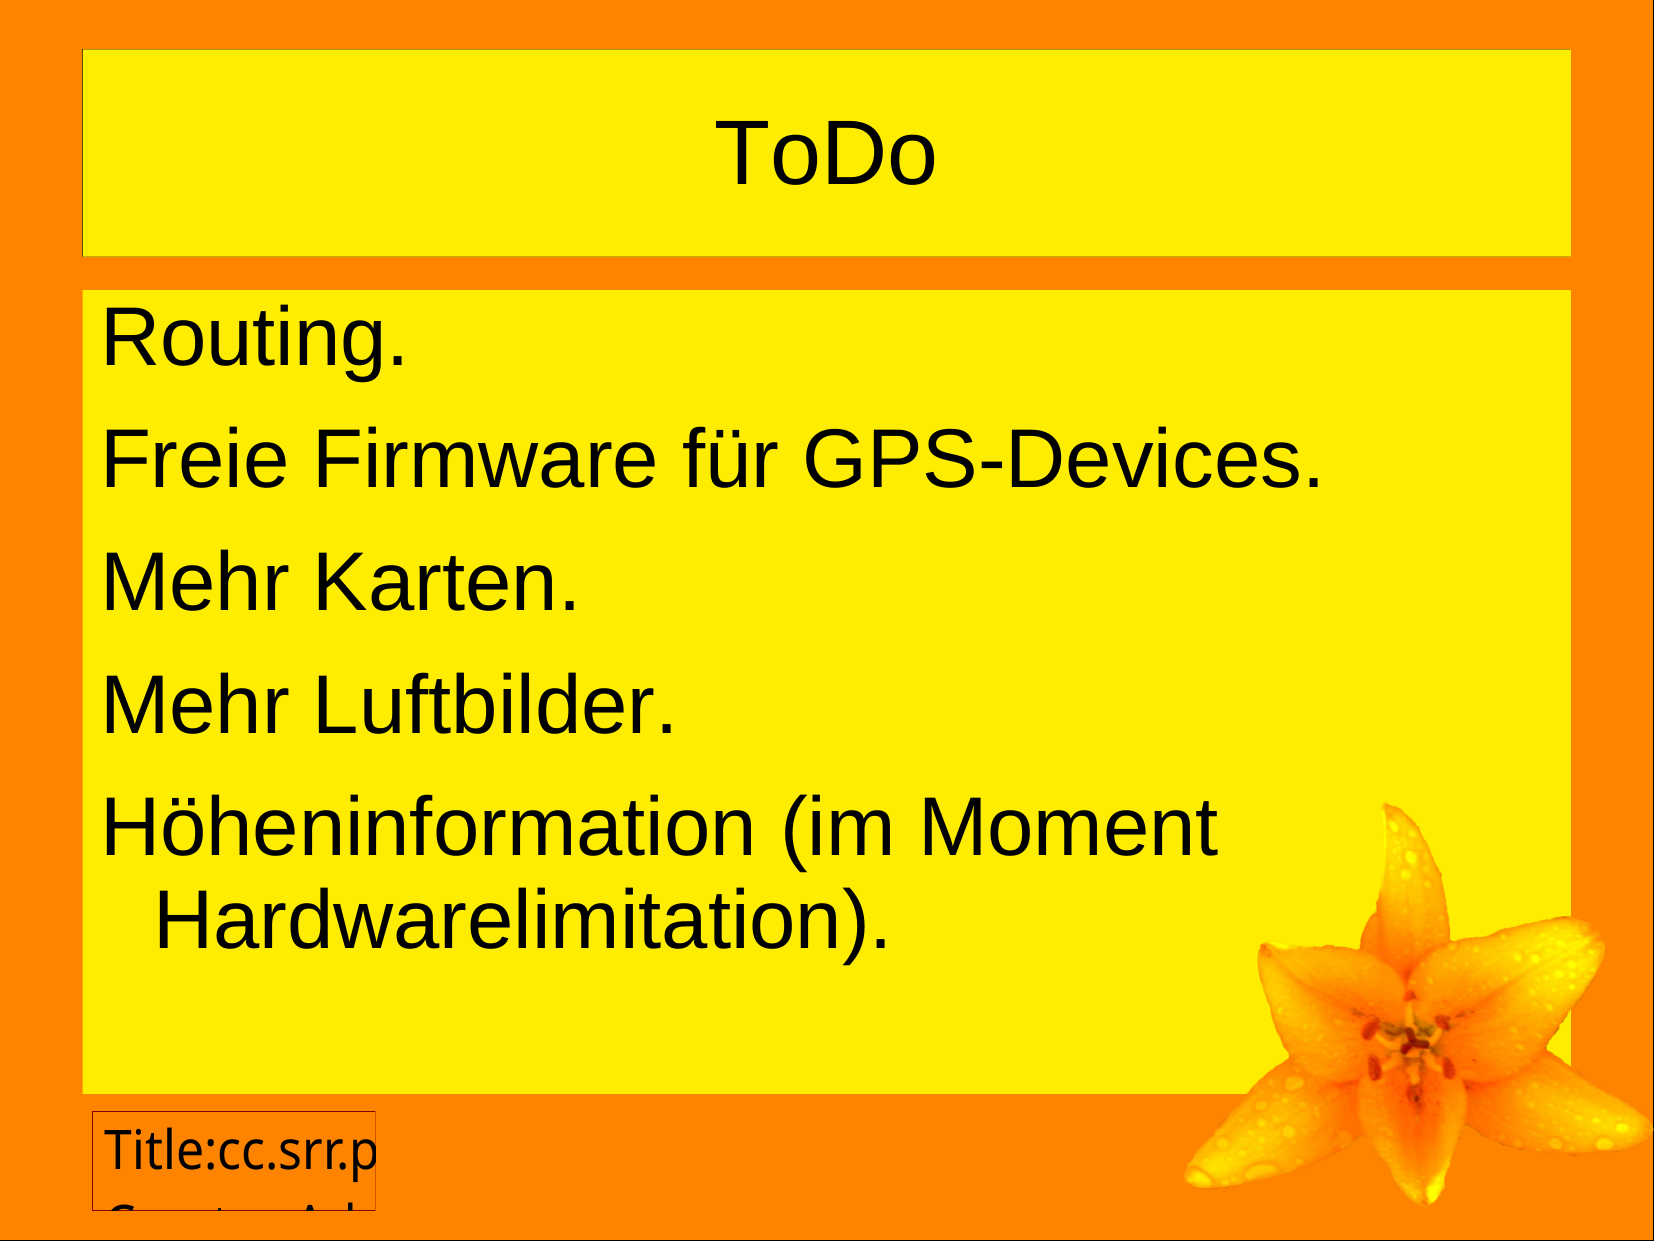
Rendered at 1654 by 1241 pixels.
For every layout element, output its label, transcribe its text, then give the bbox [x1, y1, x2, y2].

picture [88, 1108, 376, 1211]
title ToDo [82, 49, 1571, 257]
picture [1181, 767, 1654, 1241]
list Routing. Freie Firmware für GPS-Devices. Mehr Karten. Mehr Luftbilder. Höheninformation (im Moment Hardwarelimitation). [82, 290, 1571, 1094]
text_box [0, 0, 1654, 1241]
